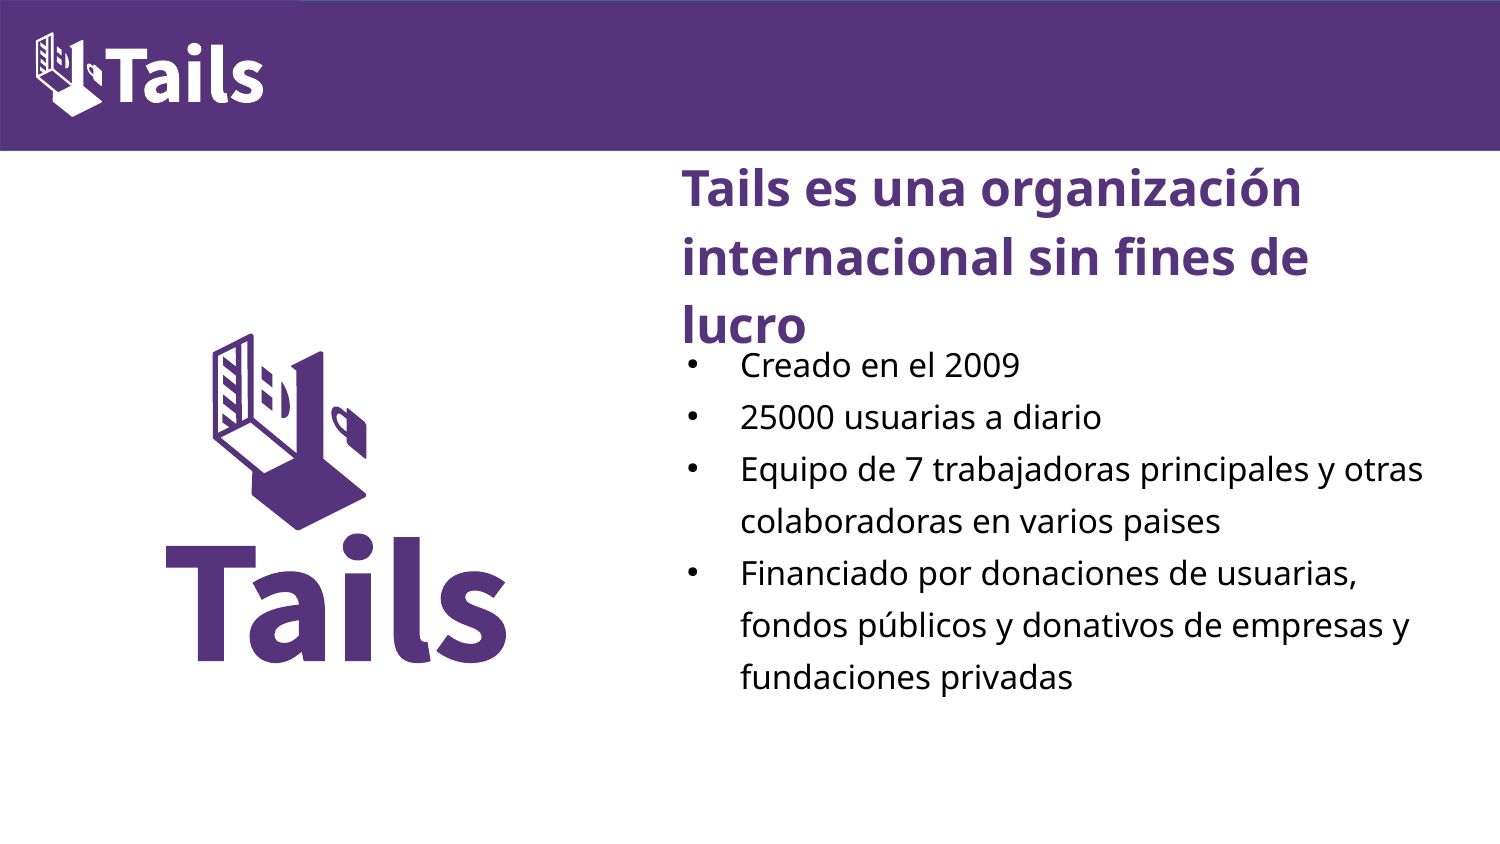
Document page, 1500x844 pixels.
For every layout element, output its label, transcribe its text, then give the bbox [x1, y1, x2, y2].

list Creado en el 2009 25000 usuarias a diario Equipo de 7 trabajadoras principales y otras colaboradoras en varios paises Financiado por donaciones de usuarias, fondos públicos y donativos de empresas y fundaciones privadas [669, 335, 1463, 788]
title Tails es una organización internacional sin fines de lucro [681, 192, 1426, 319]
picture [139, 302, 533, 695]
